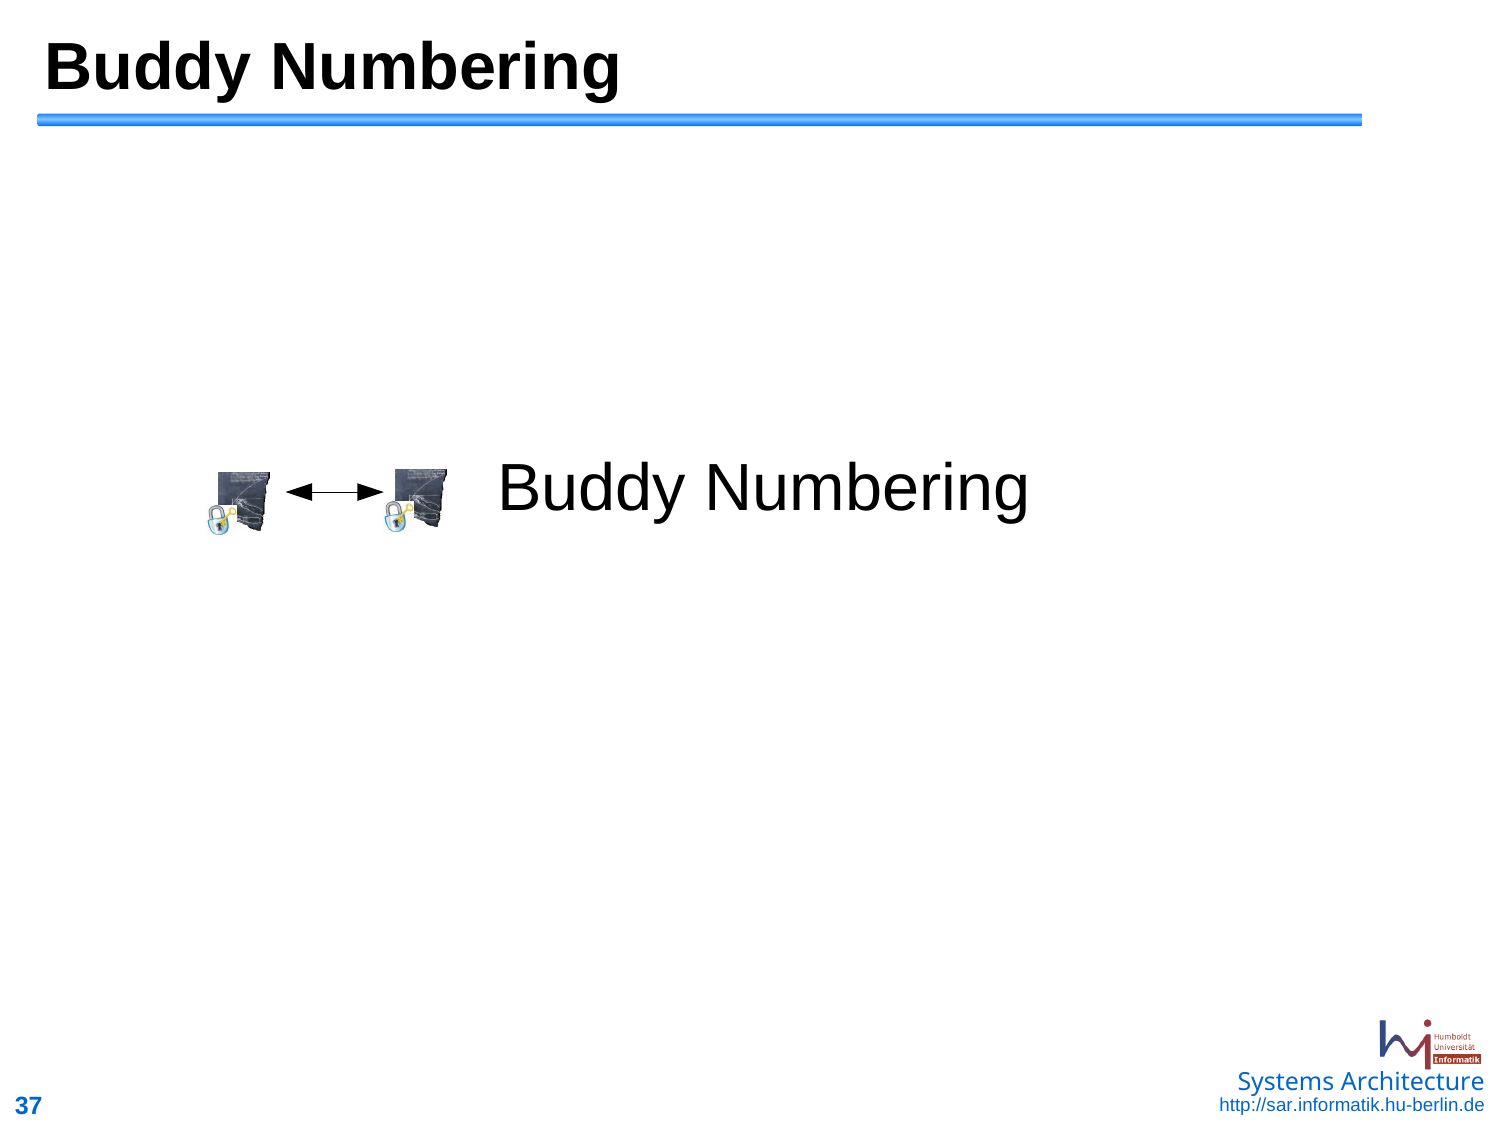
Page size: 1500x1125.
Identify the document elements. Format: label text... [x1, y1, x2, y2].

picture [1376, 1016, 1483, 1071]
text_box Buddy Numbering [482, 442, 1046, 533]
picture [383, 469, 447, 532]
picture [206, 472, 270, 535]
title Buddy Numbering [29, 20, 1500, 114]
